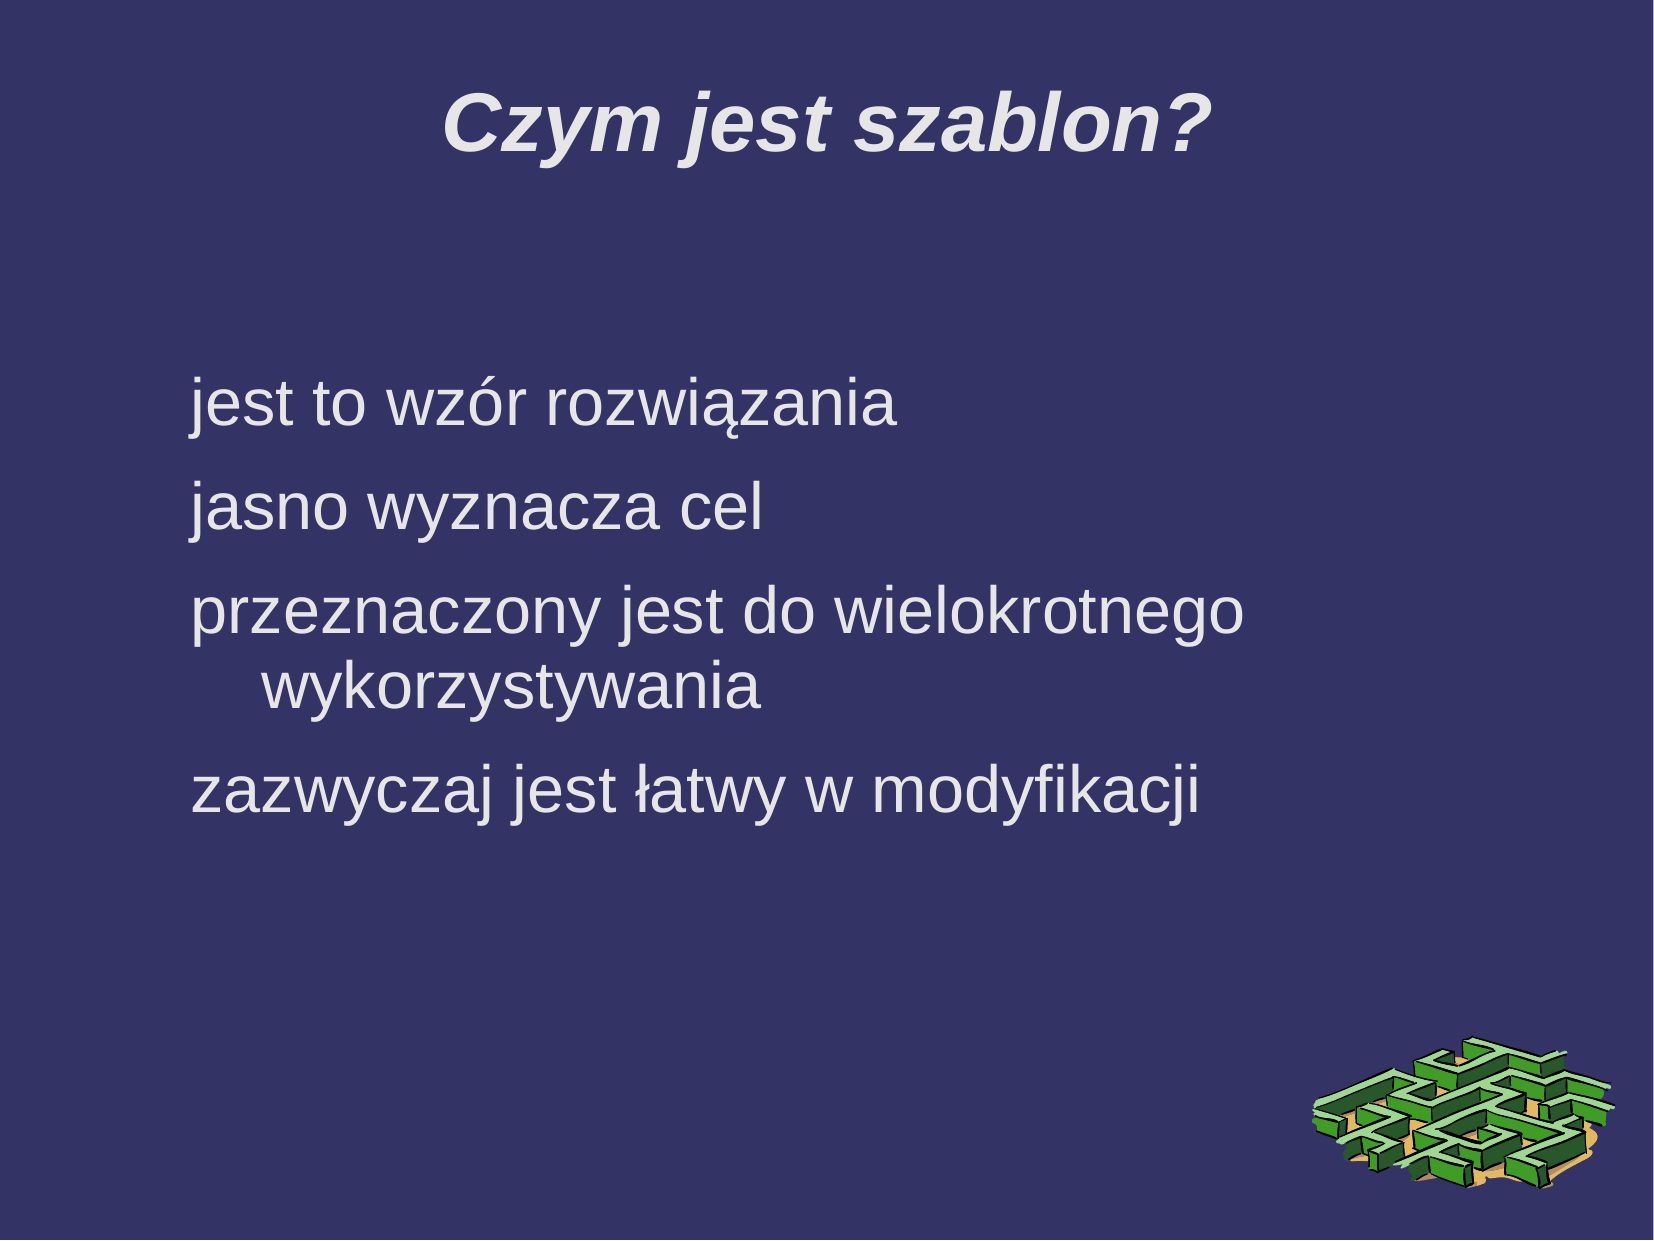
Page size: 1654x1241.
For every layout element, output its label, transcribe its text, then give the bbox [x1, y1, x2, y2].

list jest to wzór rozwiązania jasno wyznacza cel przeznaczony jest do wielokrotnego wykorzystywania zazwyczaj jest łatwy w modyfikacji [178, 364, 1570, 1074]
title Czym jest szablon? [121, 19, 1534, 227]
